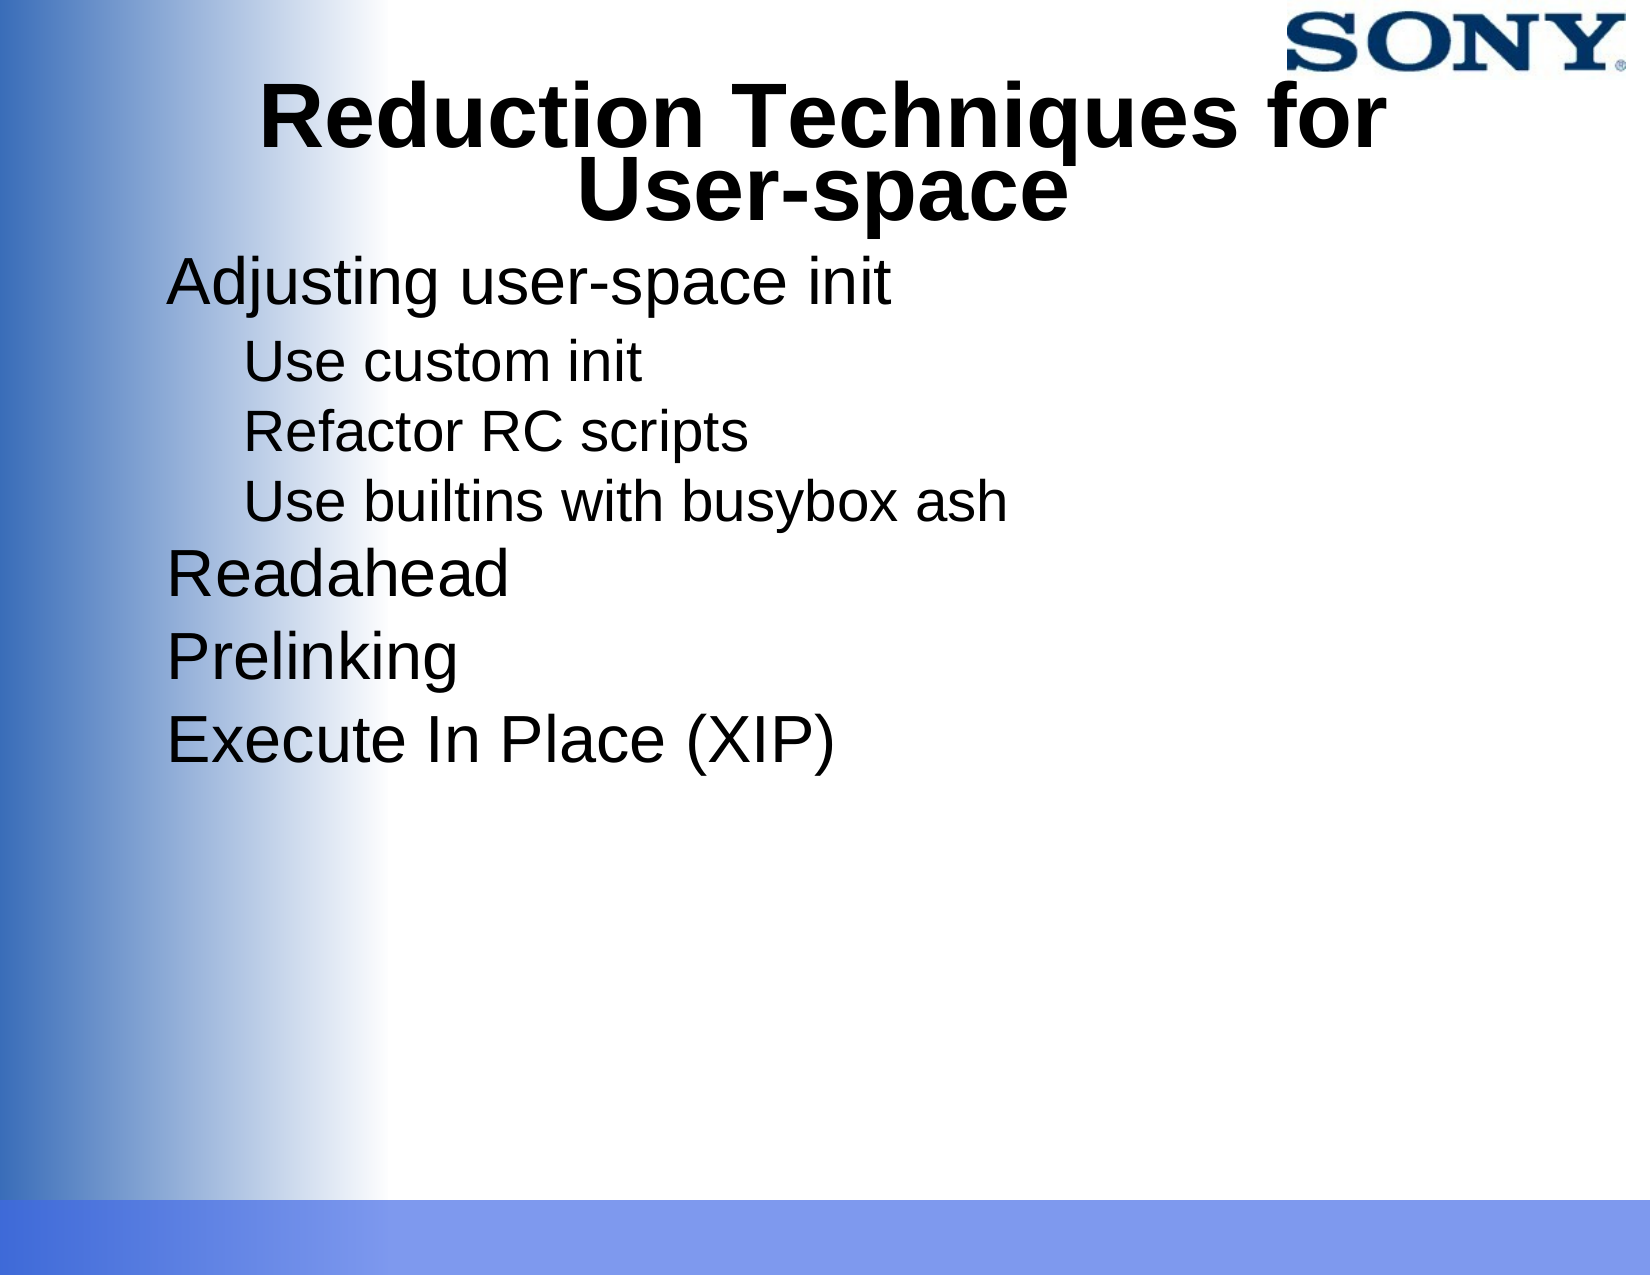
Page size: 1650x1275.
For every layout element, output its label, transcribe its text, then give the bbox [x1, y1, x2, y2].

list Adjusting user-space init Use custom init Refactor RC scripts Use builtins with busybox ash Readahead Prelinking Execute In Place (XIP) [149, 262, 1499, 1188]
title Reduction Techniques for User-space [149, 74, 1499, 250]
picture [1287, 0, 1626, 80]
